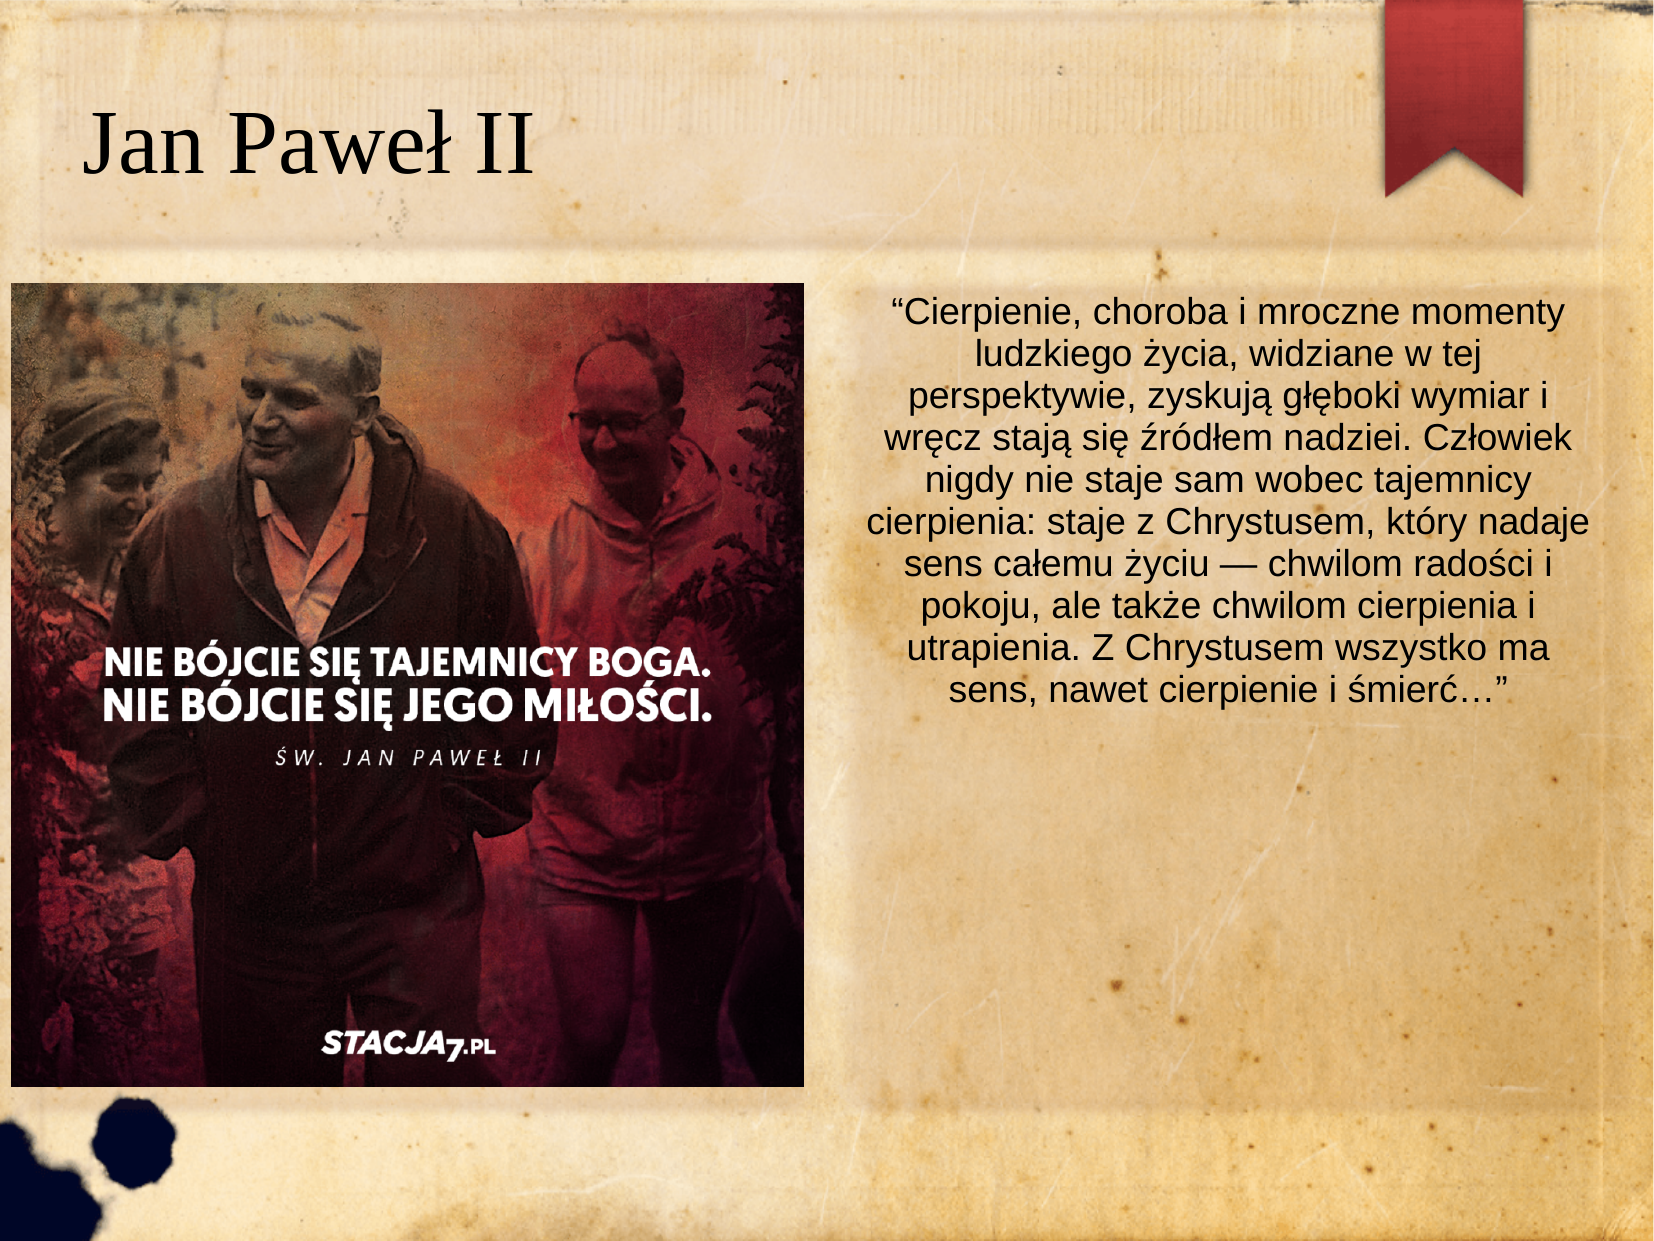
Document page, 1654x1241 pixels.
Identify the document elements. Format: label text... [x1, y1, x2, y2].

text_box “Cierpienie, choroba i mroczne momenty ludzkiego życia, widziane w tej perspektywie, zyskują głęboki wymiar i wręcz stają się źródłem nadziei. Człowiek nigdy nie staje sam wobec tajemnicy cierpienia: staje z Chrystusem, który nadaje sens całemu życiu — chwilom radości i pokoju, ale także chwilom cierpienia i utrapienia. Z Chrystusem wszystko ma sens, nawet cierpienie i śmierć…” [850, 283, 1607, 917]
picture [0, 0, 1654, 1241]
title Jan Paweł II [82, 49, 1347, 237]
